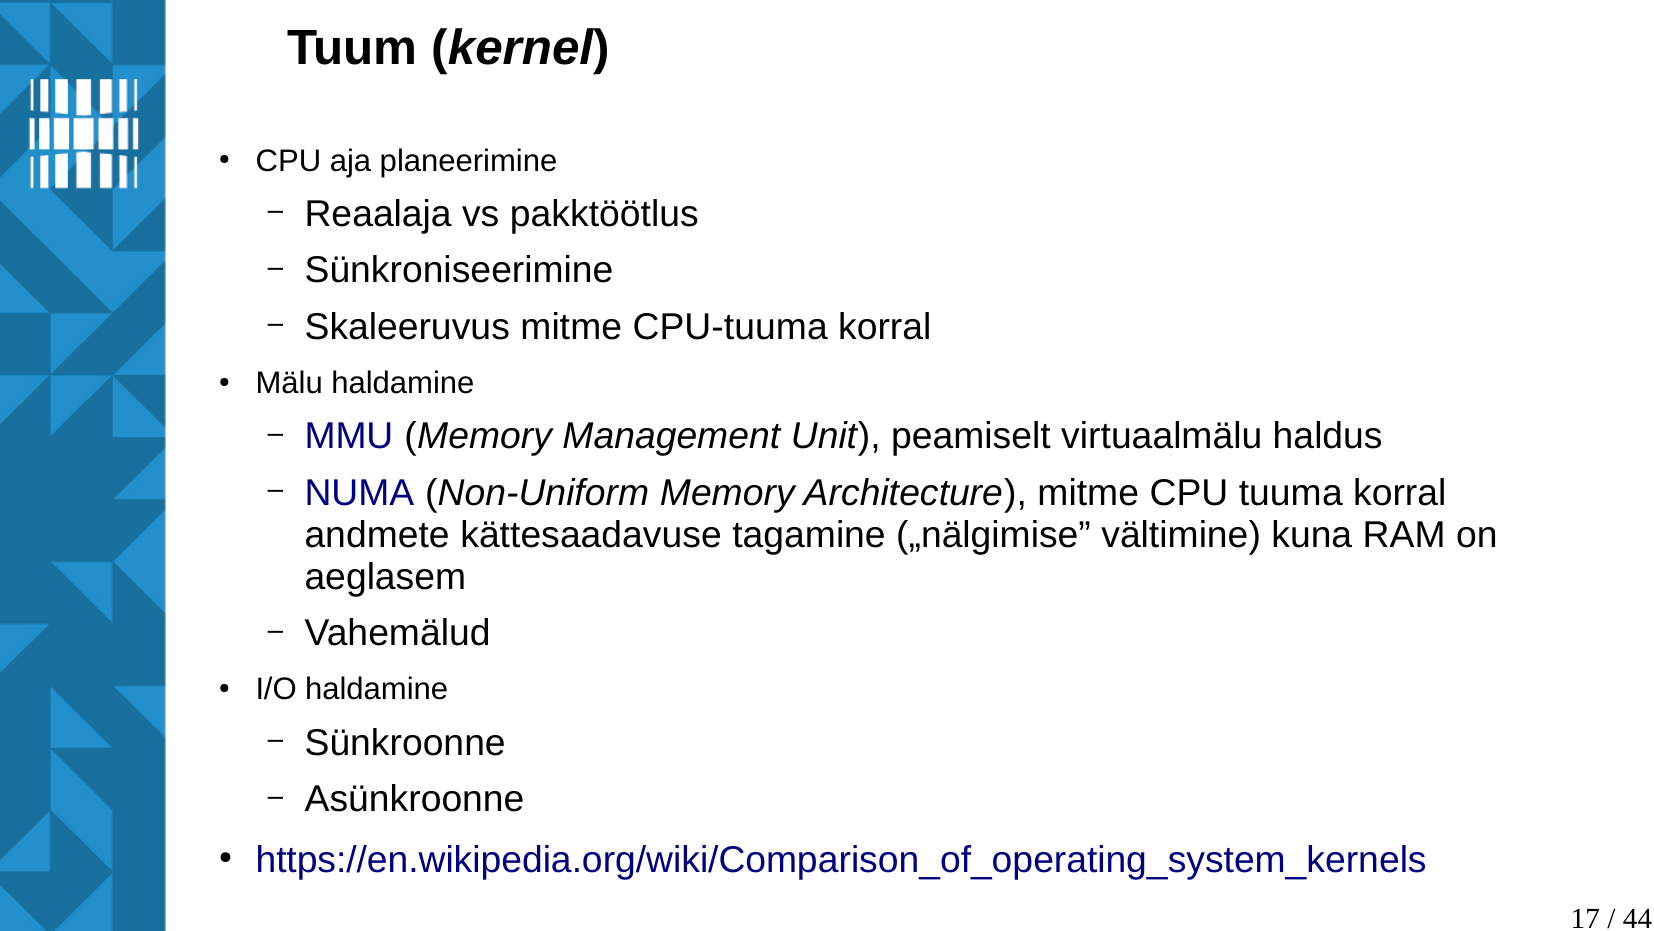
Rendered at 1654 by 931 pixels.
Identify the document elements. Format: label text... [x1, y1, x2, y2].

list CPU aja planeerimine Reaalaja vs pakktöötlus Sünkroniseerimine Skaleeruvus mitme CPU-tuuma korral Mälu haldamine MMU (Memory Management Unit), peamiselt virtuaalmälu haldus NUMA (Non-Uniform Memory Architecture), mitme CPU tuuma korral andmete kättesaadavuse tagamine („nälgimise” vältimine) kuna RAM on aeglasem Vahemälud I/O haldamine Sünkroonne Asünkroonne https://en.wikipedia.org/wiki/Comparison_of_operating_system_kernels [206, 143, 1564, 886]
title Tuum (kernel) [287, 10, 1595, 86]
